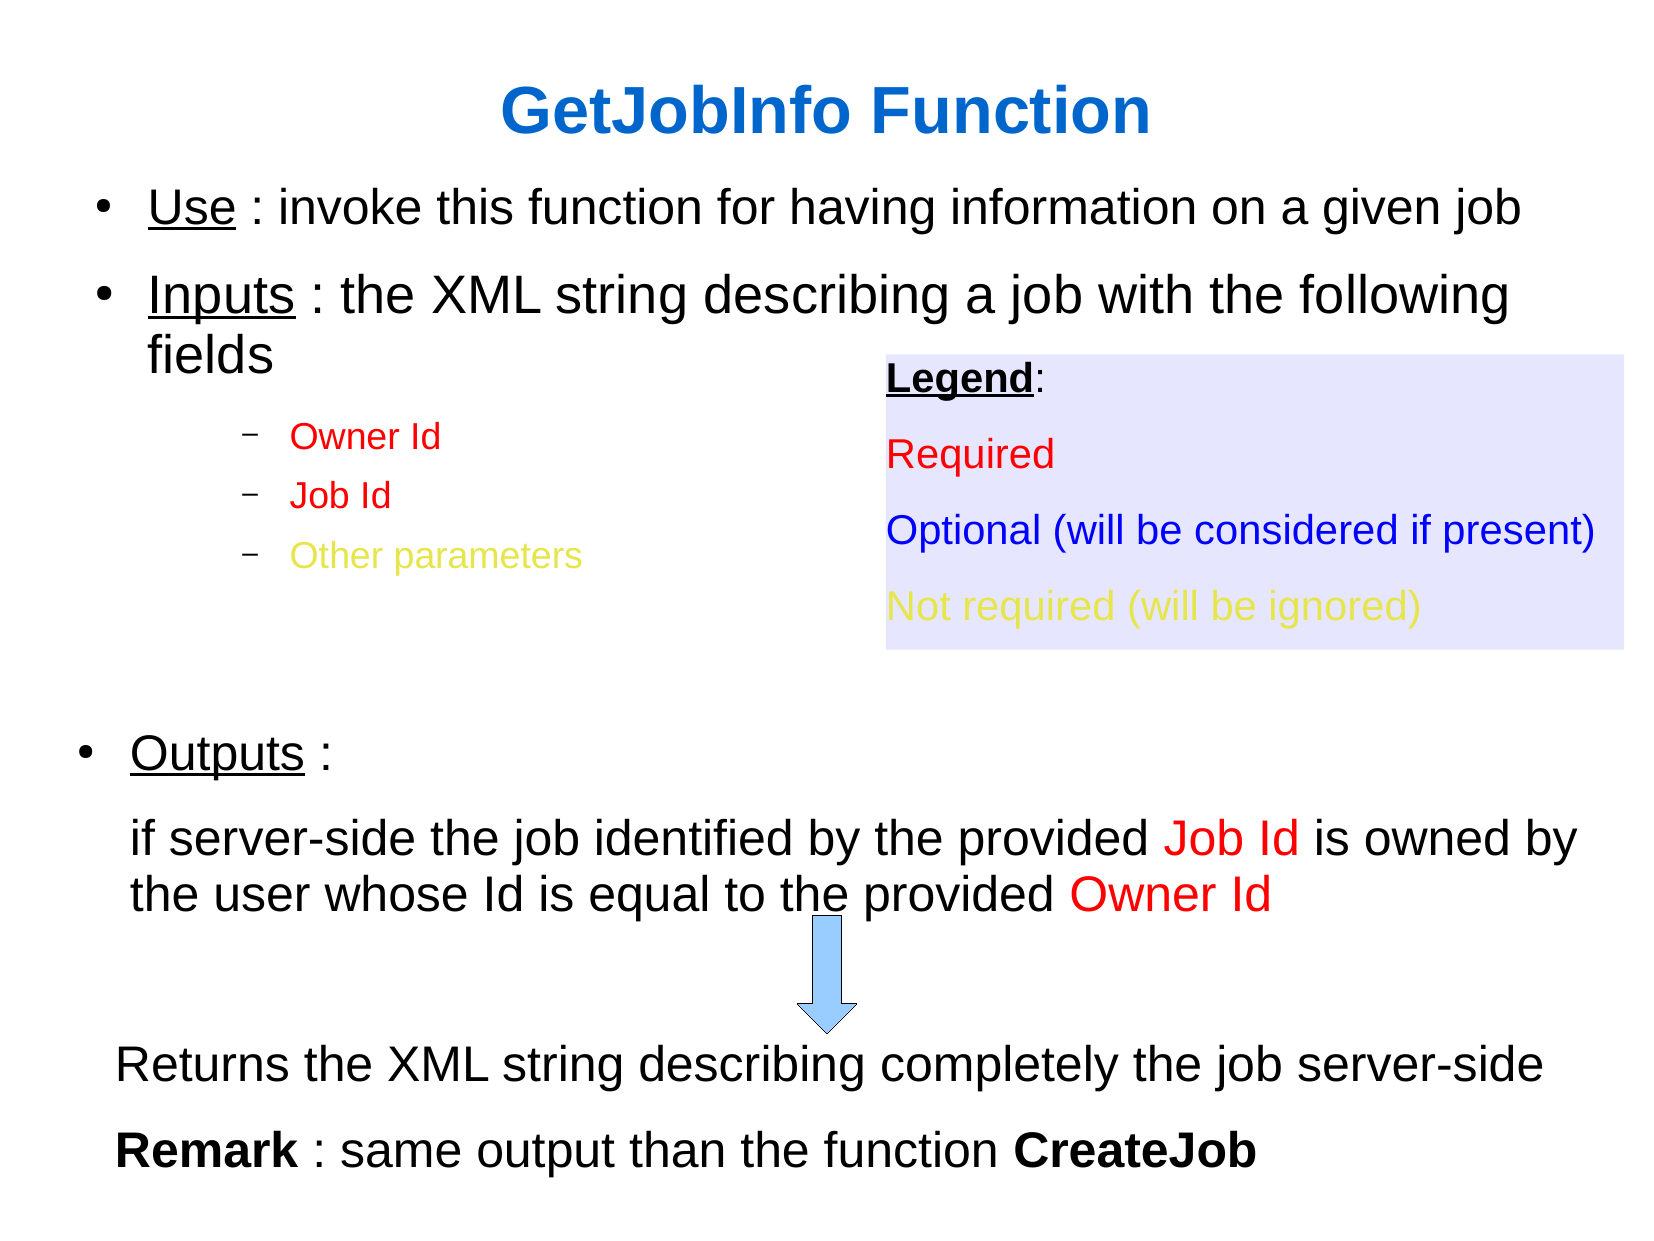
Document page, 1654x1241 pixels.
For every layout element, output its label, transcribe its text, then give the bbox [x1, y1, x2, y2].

text_box [797, 915, 857, 1034]
list Legend: Required Optional (will be considered if present) Not required (will be ignored) [885, 354, 1625, 650]
list Outputs : if server-side the job identified by the provided Job Id is owned by the user whose Id is equal to the provided Owner Id Returns the XML string describing completely the job server-side Remark : same output than the function CreateJob [59, 725, 1607, 1178]
list Use : invoke this function for having information on a given job Inputs : the XML string describing a job with the following fields Owner Id Job Id Other parameters [76, 179, 1566, 644]
title GetJobInfo Function [88, 14, 1566, 179]
